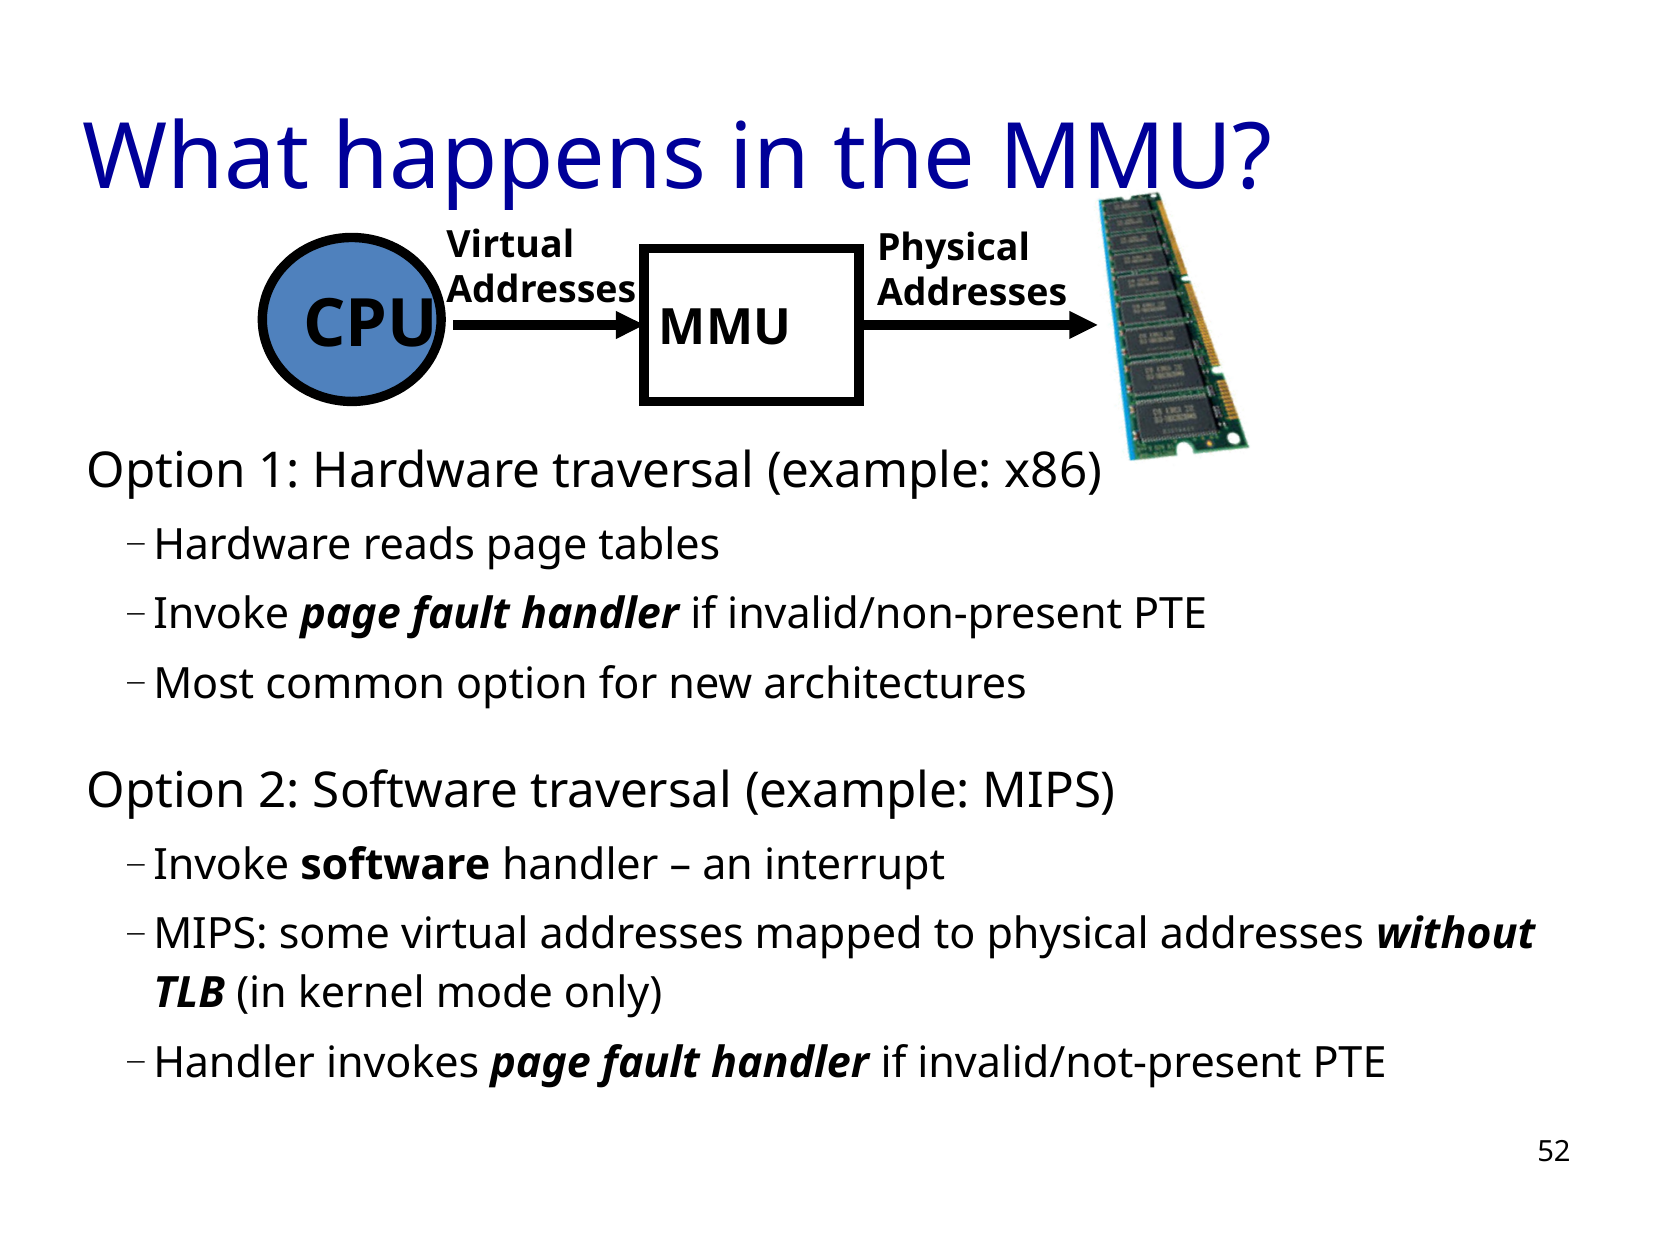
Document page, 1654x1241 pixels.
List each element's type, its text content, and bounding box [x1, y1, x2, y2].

text_box MMU [644, 248, 859, 402]
list Option 1: Hardware traversal (example: x86) Hardware reads page tables Invoke page fault handler if invalid/non-present PTE Most common option for new architectures Option 2: Software traversal (example: MIPS) Invoke software handler – an interrupt MIPS: some virtual addresses mapped to physical addresses without TLB (in kernel mode only) Handler invokes page fault handler if invalid/not-present PTE [60, 435, 1571, 1096]
text_box Physical Addresses [862, 215, 1090, 321]
picture [988, 161, 1351, 511]
text_box CPU [262, 237, 442, 402]
title What happens in the MMU? [82, 49, 1571, 257]
text_box Virtual Addresses [431, 212, 648, 318]
